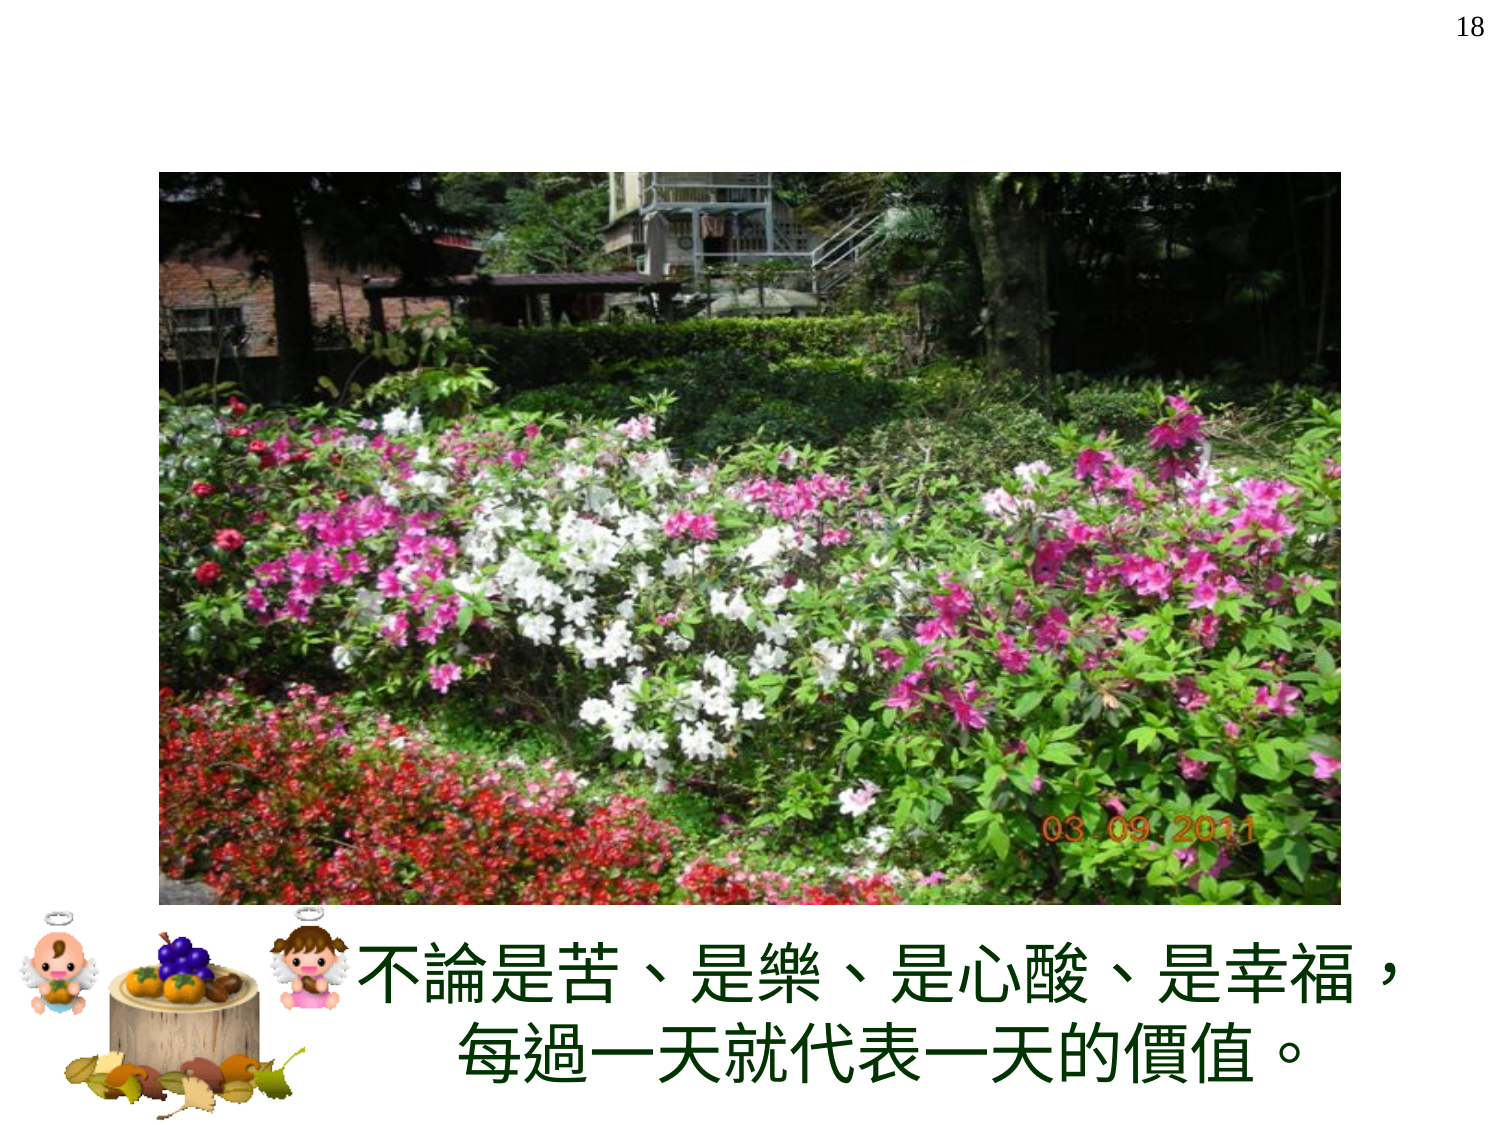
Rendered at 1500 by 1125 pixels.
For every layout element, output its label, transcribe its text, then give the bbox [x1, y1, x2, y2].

text_box <編號> [1249, 0, 1500, 76]
title 不論是苦、是樂、是心酸、是幸福， 每過一天就代表一天的價值。 [376, 923, 1456, 1100]
picture [0, 172, 1341, 1125]
